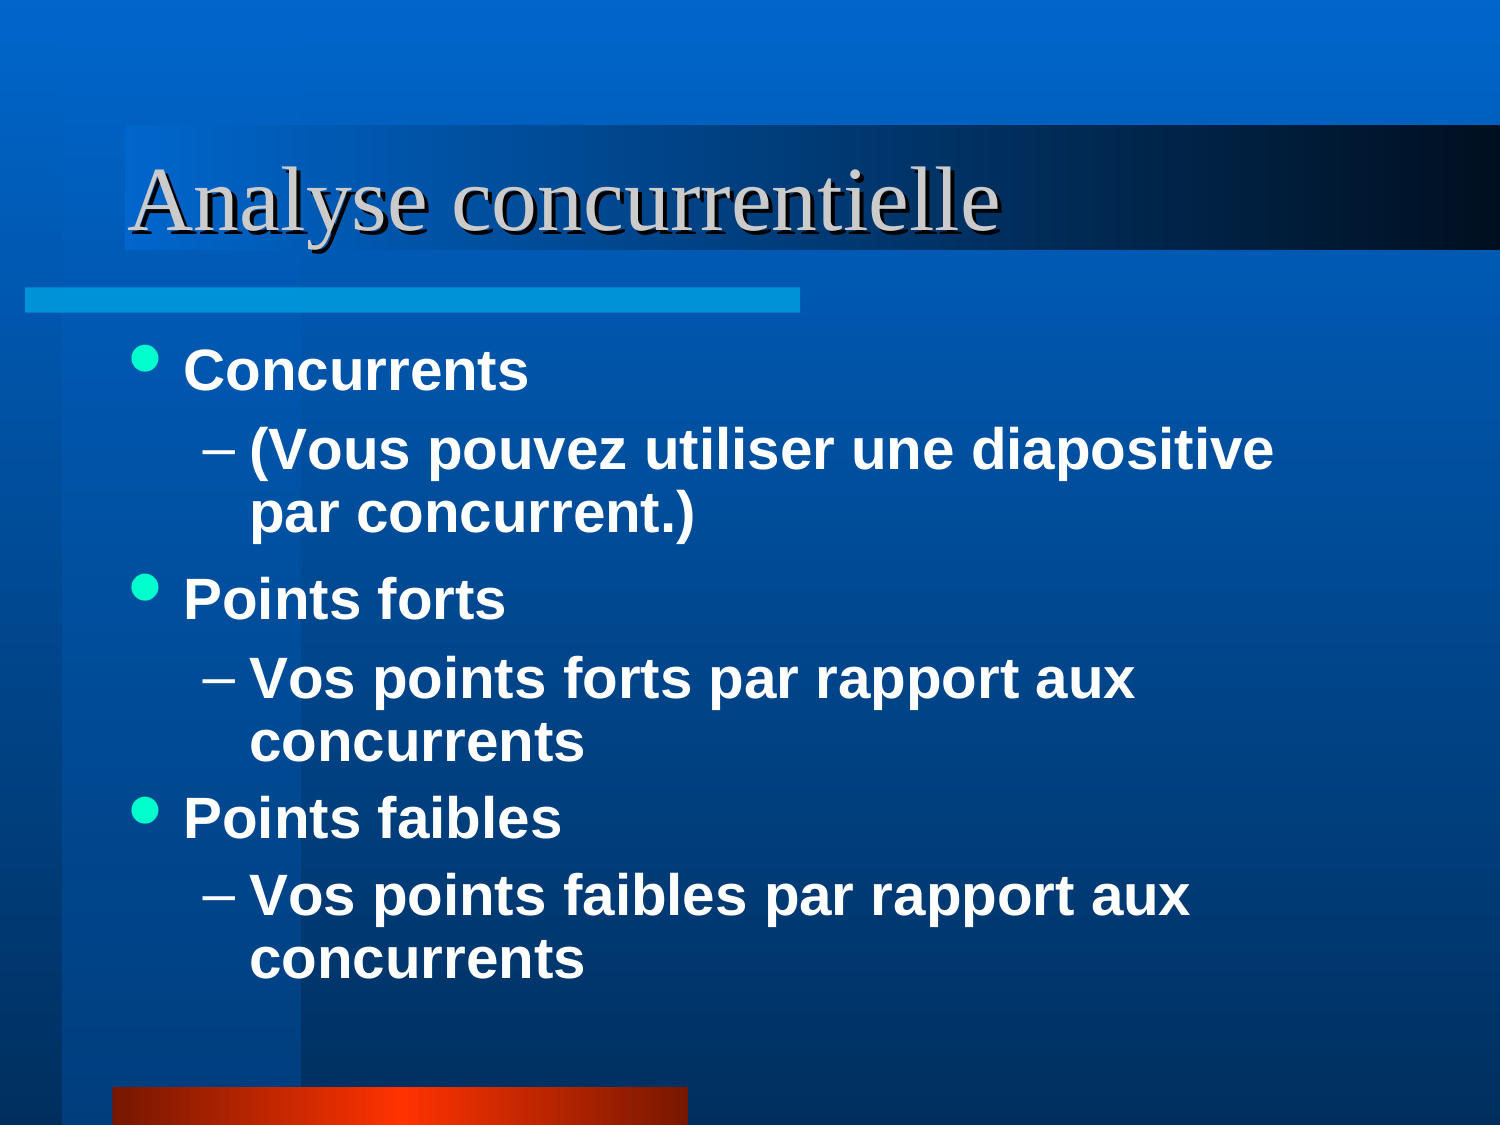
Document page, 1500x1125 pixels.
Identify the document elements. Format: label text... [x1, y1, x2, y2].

title Analyse concurrentielle [112, 99, 1388, 288]
list Concurrents (Vous pouvez utiliser une diapositive par concurrent.) Points forts Vos points forts par rapport aux concurrents Points faibles Vos points faibles par rapport aux concurrents [112, 324, 1388, 1000]
